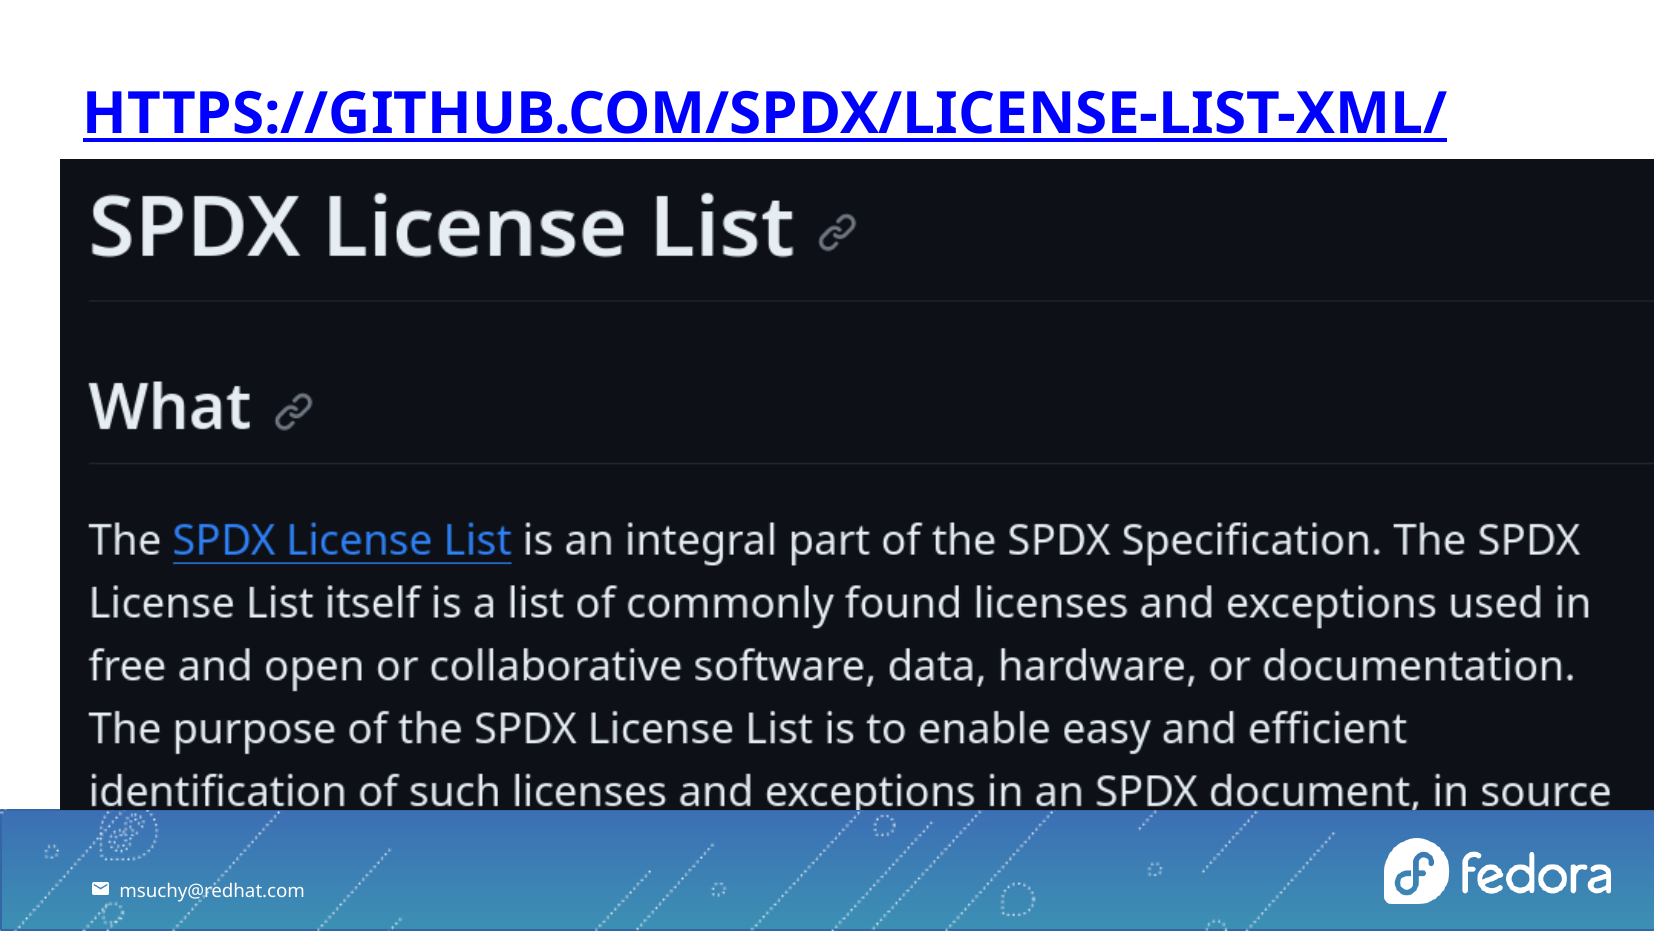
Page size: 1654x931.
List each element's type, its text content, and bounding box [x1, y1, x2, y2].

picture [0, 159, 1654, 931]
text_box HTTPS://GITHUB.COM/SPDX/LICENSE-LIST-XML/ [82, 37, 1571, 159]
picture [1384, 838, 1611, 904]
